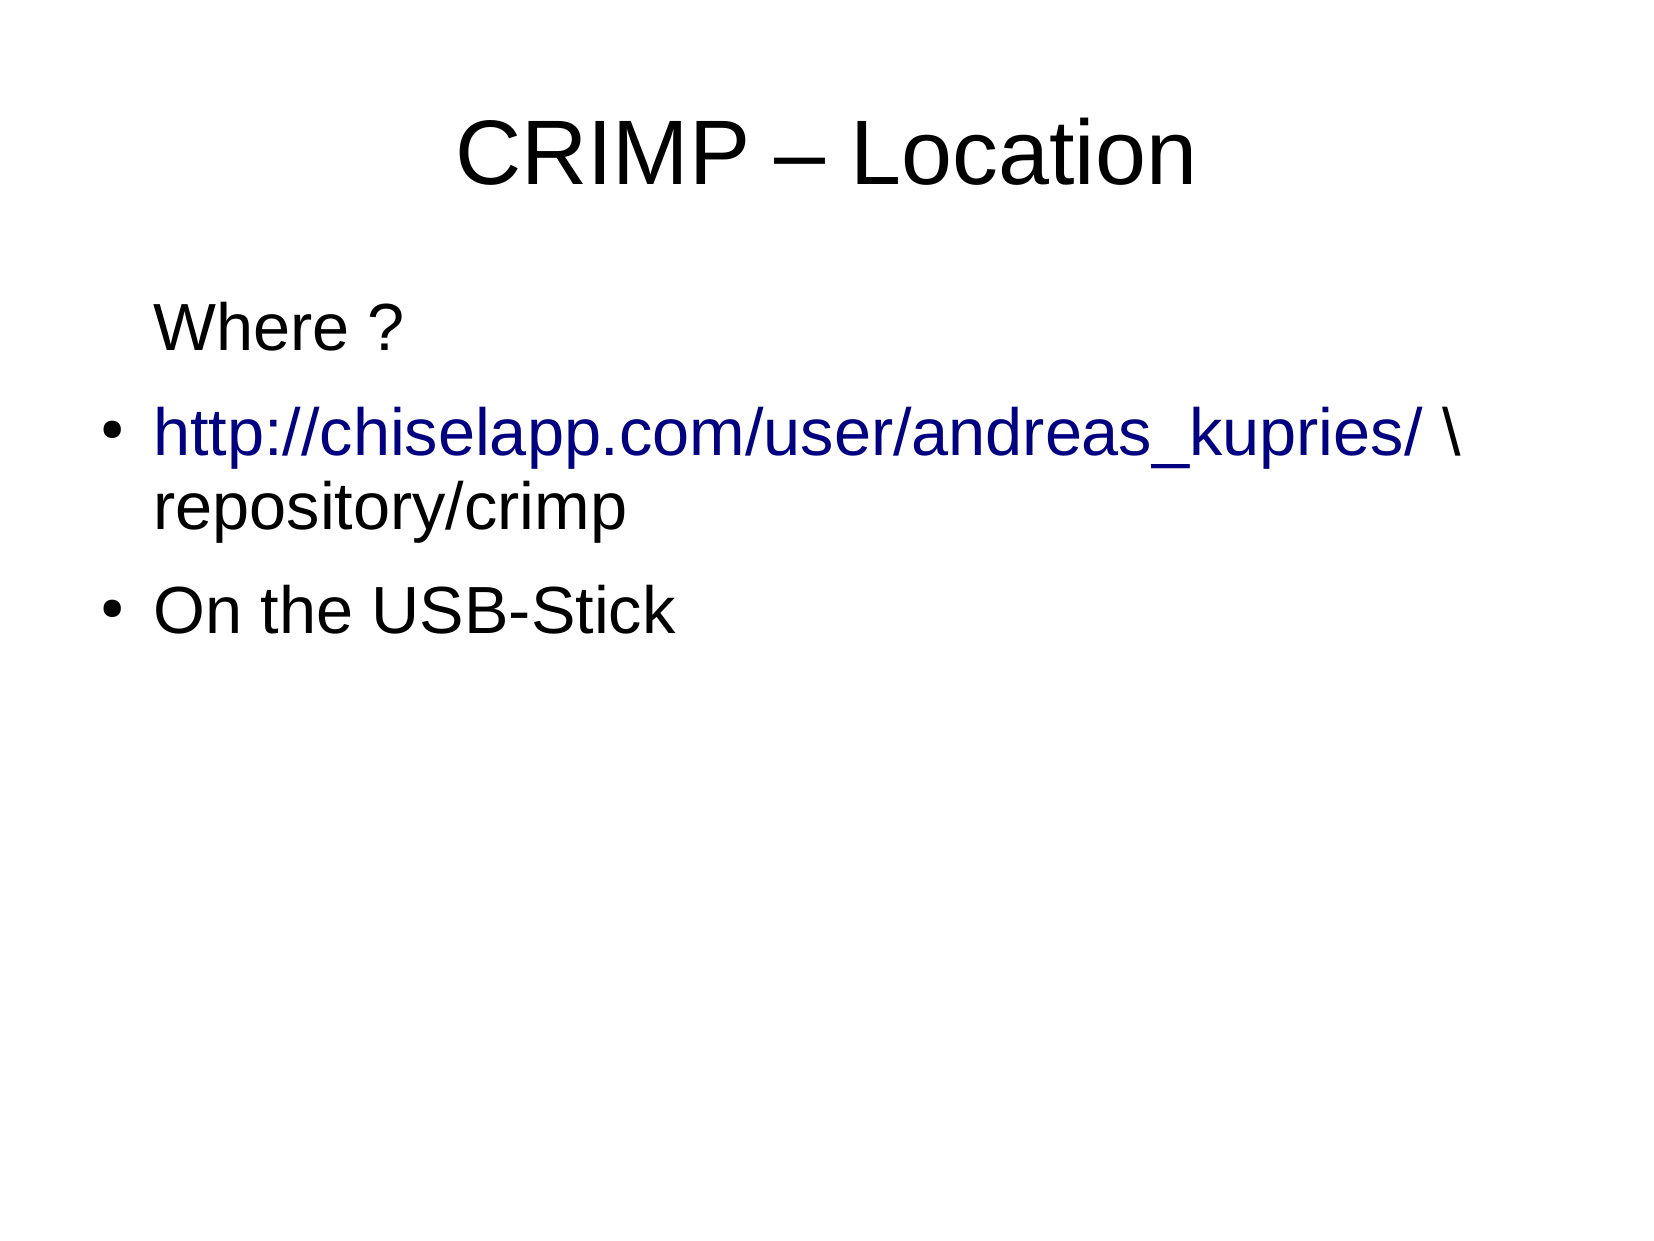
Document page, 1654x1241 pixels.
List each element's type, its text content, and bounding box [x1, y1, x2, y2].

list Where ? http://chiselapp.com/user/andreas_kupries/ \ repository/crimp On the USB-Stick [82, 290, 1571, 1094]
title CRIMP – Location [82, 56, 1571, 250]
